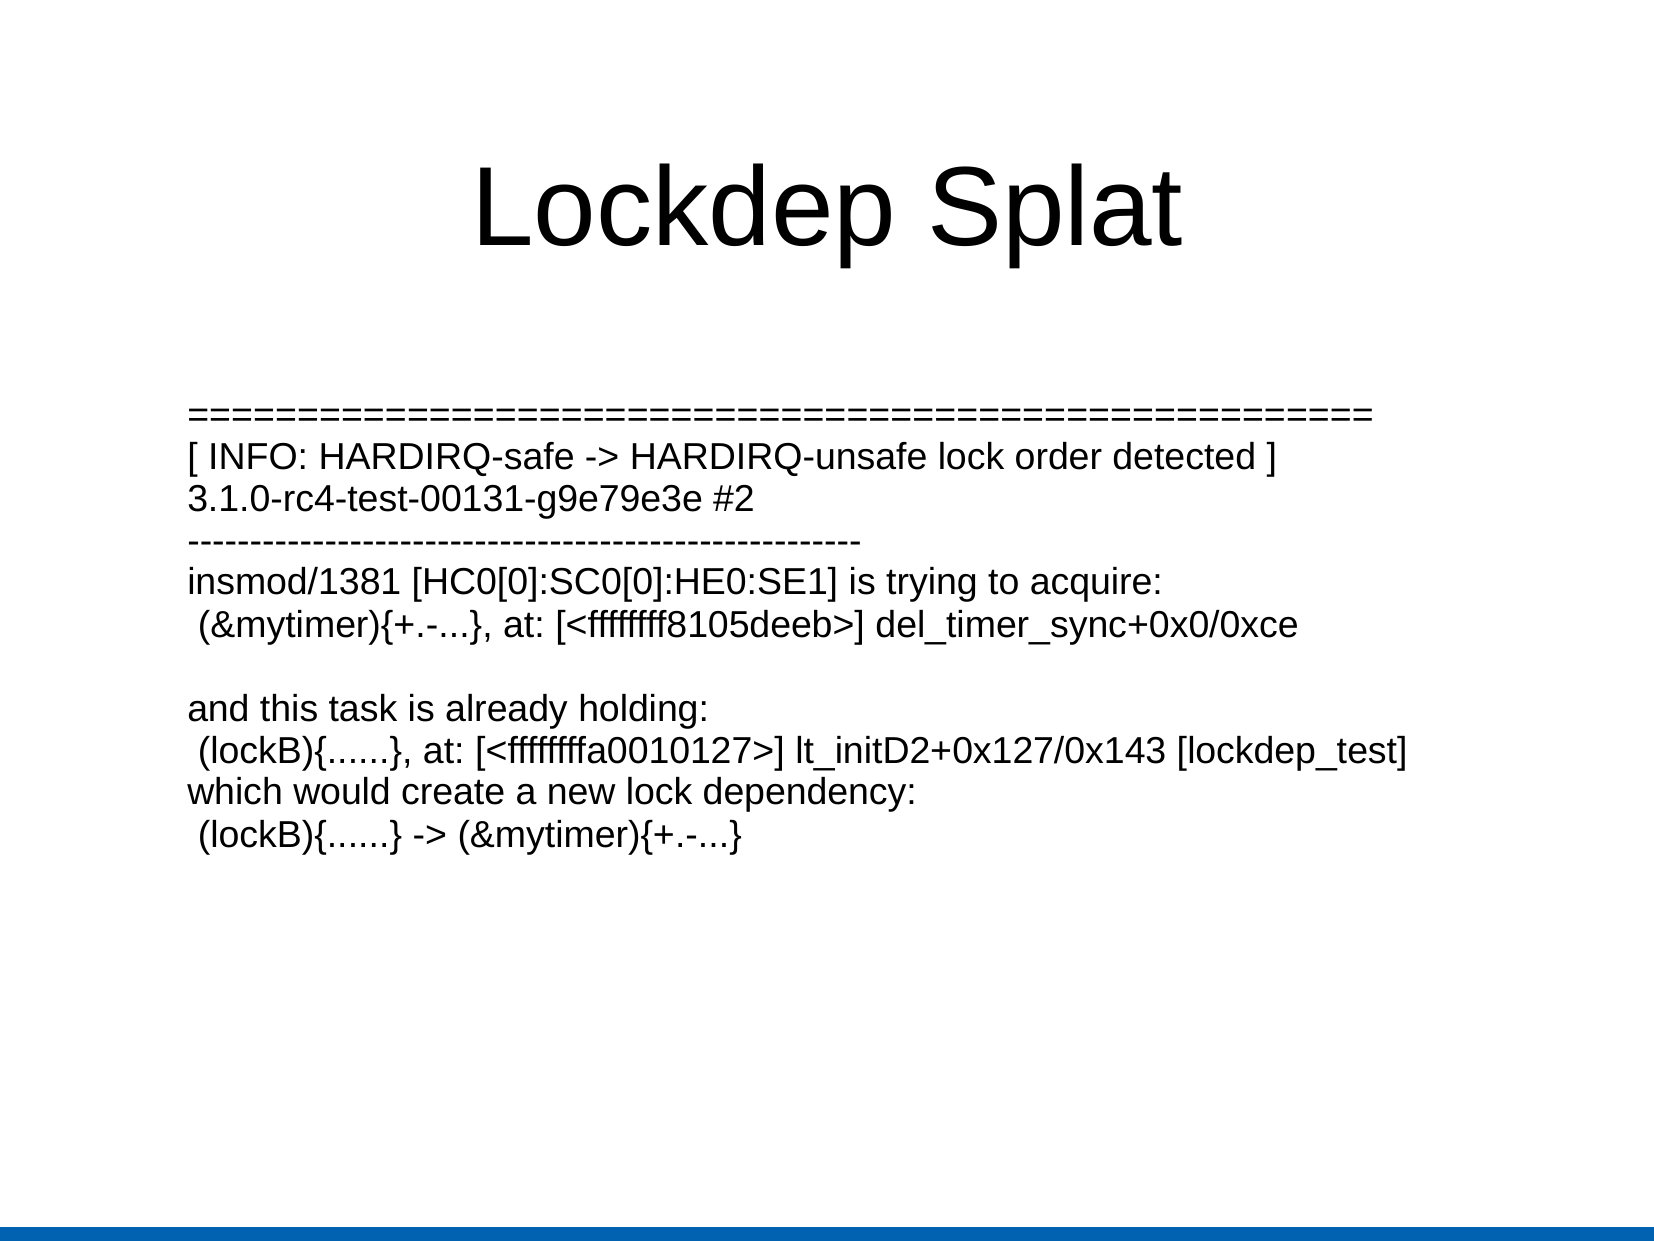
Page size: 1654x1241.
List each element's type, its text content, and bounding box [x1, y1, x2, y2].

text_box ====================================================== [ INFO: HARDIRQ-safe -> HARDIRQ-unsafe lock order detected ] 3.1.0-rc4-test-00131-g9e79e3e #2 ------------------------------------------------------ insmod/1381 [HC0[0]:SC0[0]:HE0:SE1] is trying to acquire: (&mytimer){+.-...}, at: [<ffffffff8105deeb>] del_timer_sync+0x0/0xce and this task is already holding: (lockB){......}, at: [<ffffffffa0010127>] lt_initD2+0x127/0x143 [lockdep_test] which would create a new lock dependency: (lockB){......} -> (&mytimer){+.-...} [172, 385, 1426, 863]
title Lockdep Splat [121, 102, 1534, 310]
